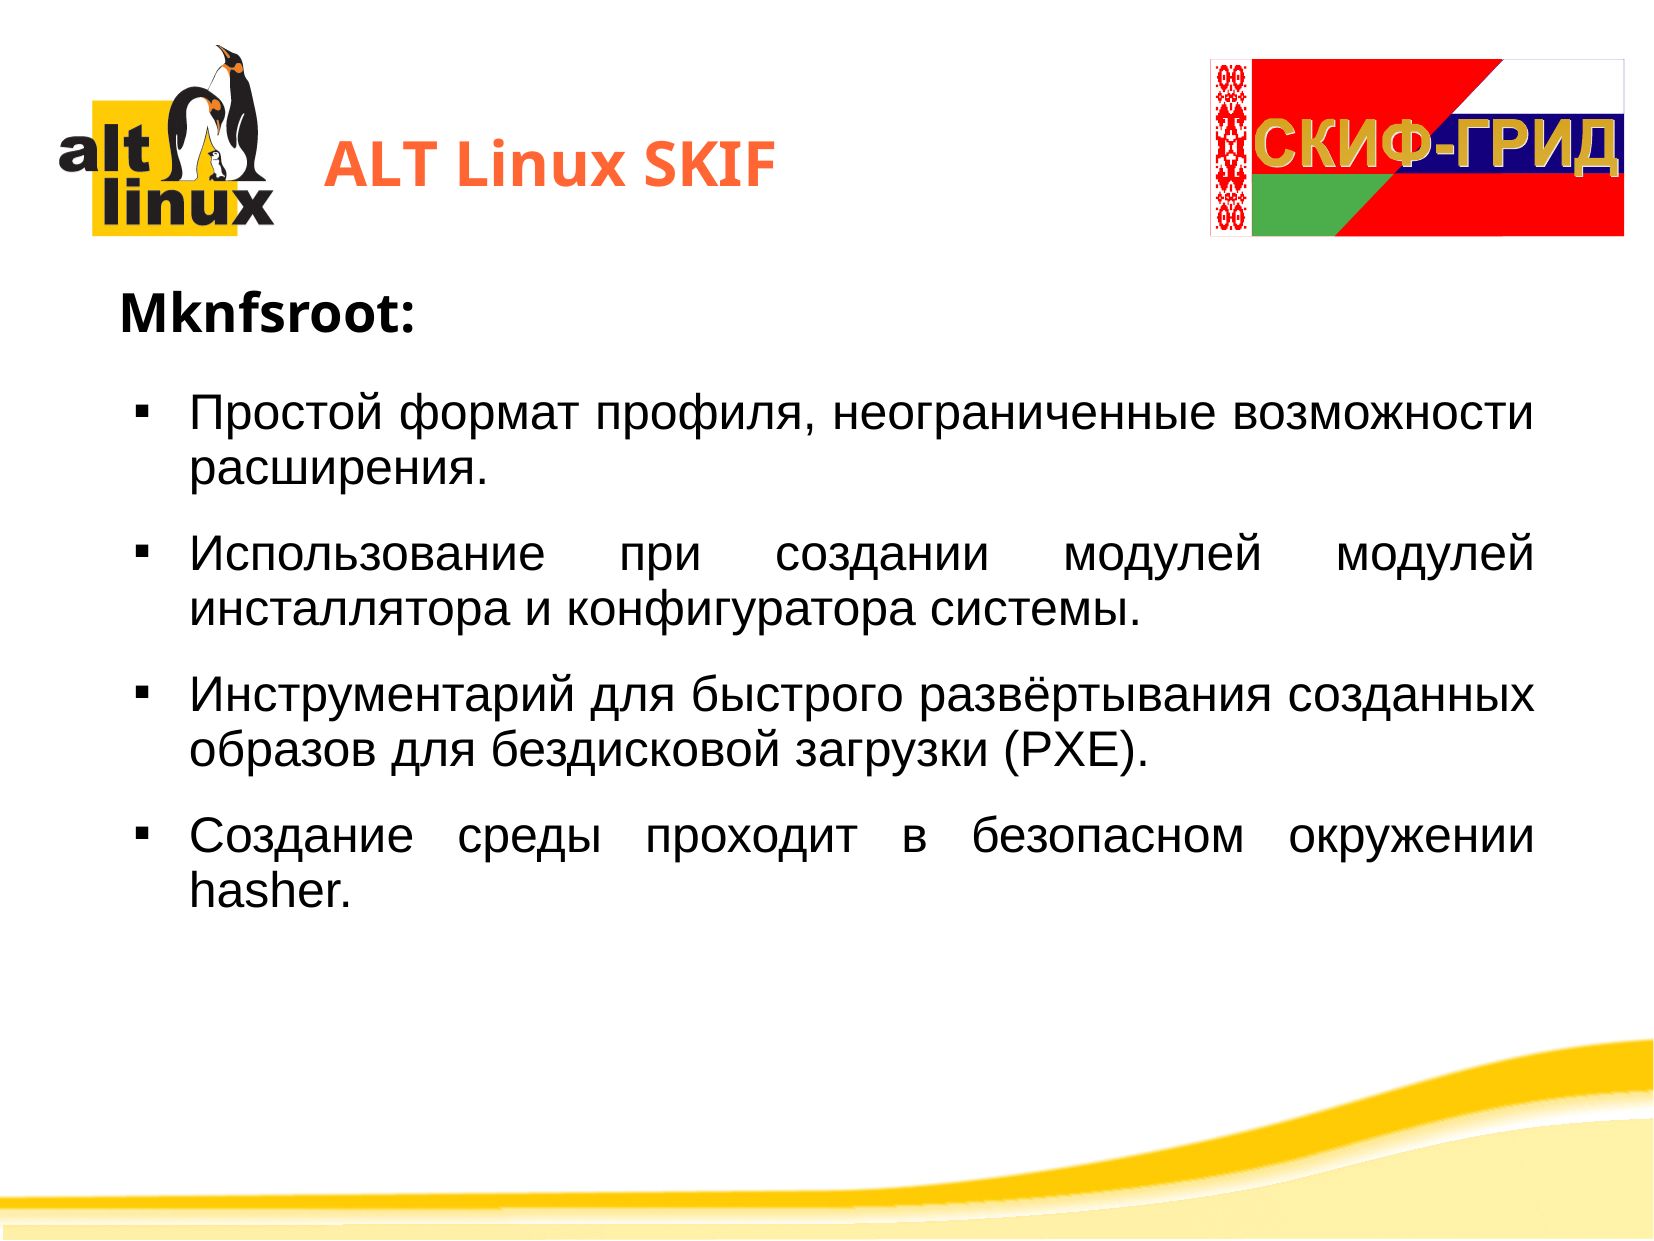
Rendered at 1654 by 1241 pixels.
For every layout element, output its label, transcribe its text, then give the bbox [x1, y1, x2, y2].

title Mknfsroot: [118, 237, 1536, 386]
picture [0, 0, 1654, 1240]
list Простой формат профиля, неограниченные возможности расширения. Использование при создании модулей модулей инсталлятора и конфигуратора системы. Инструментарий для быстрого развёртывания созданных образов для бездисковой загрузки (PXE). Создание среды проходит в безопасном окружении hasher. [118, 386, 1536, 1063]
title ALT Linux SKIF [324, 88, 1210, 237]
